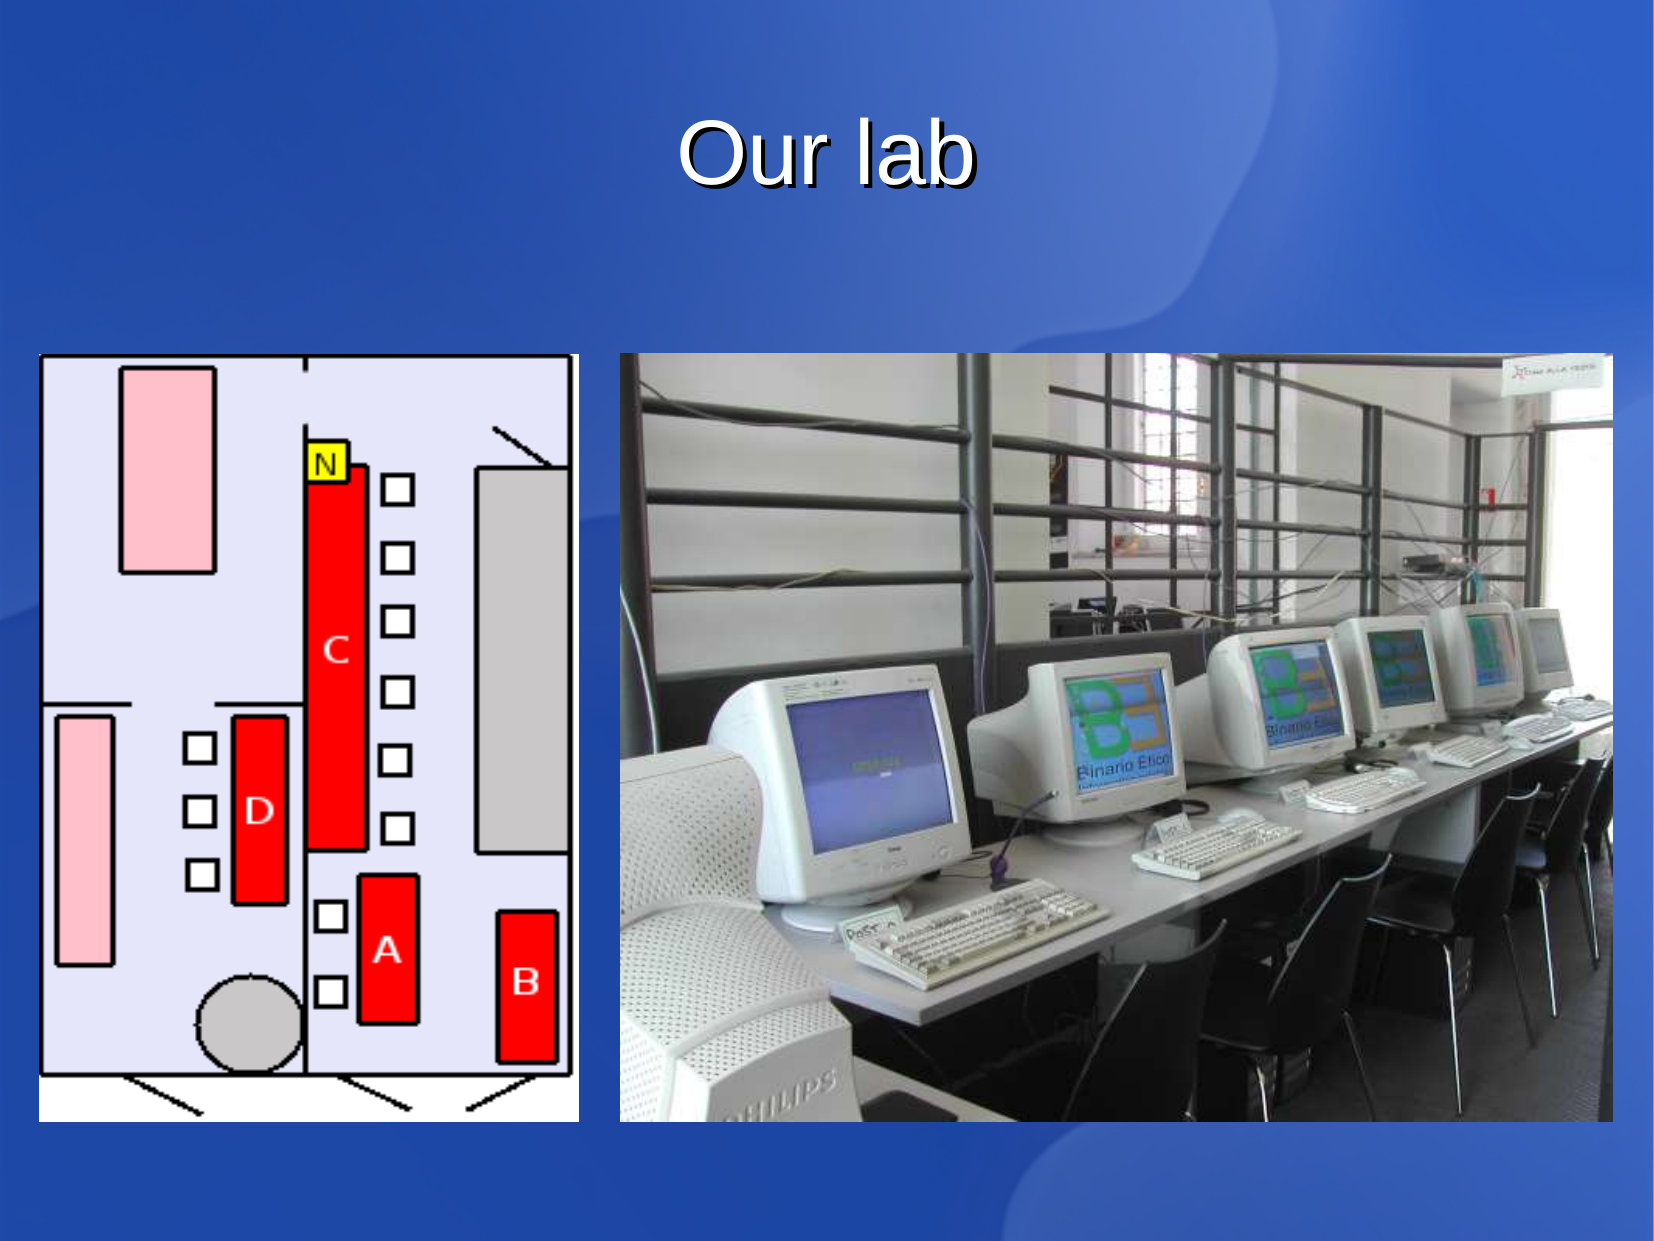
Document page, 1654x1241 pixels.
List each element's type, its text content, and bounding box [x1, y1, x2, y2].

title Our lab [82, 56, 1571, 250]
picture [0, 0, 1654, 1241]
